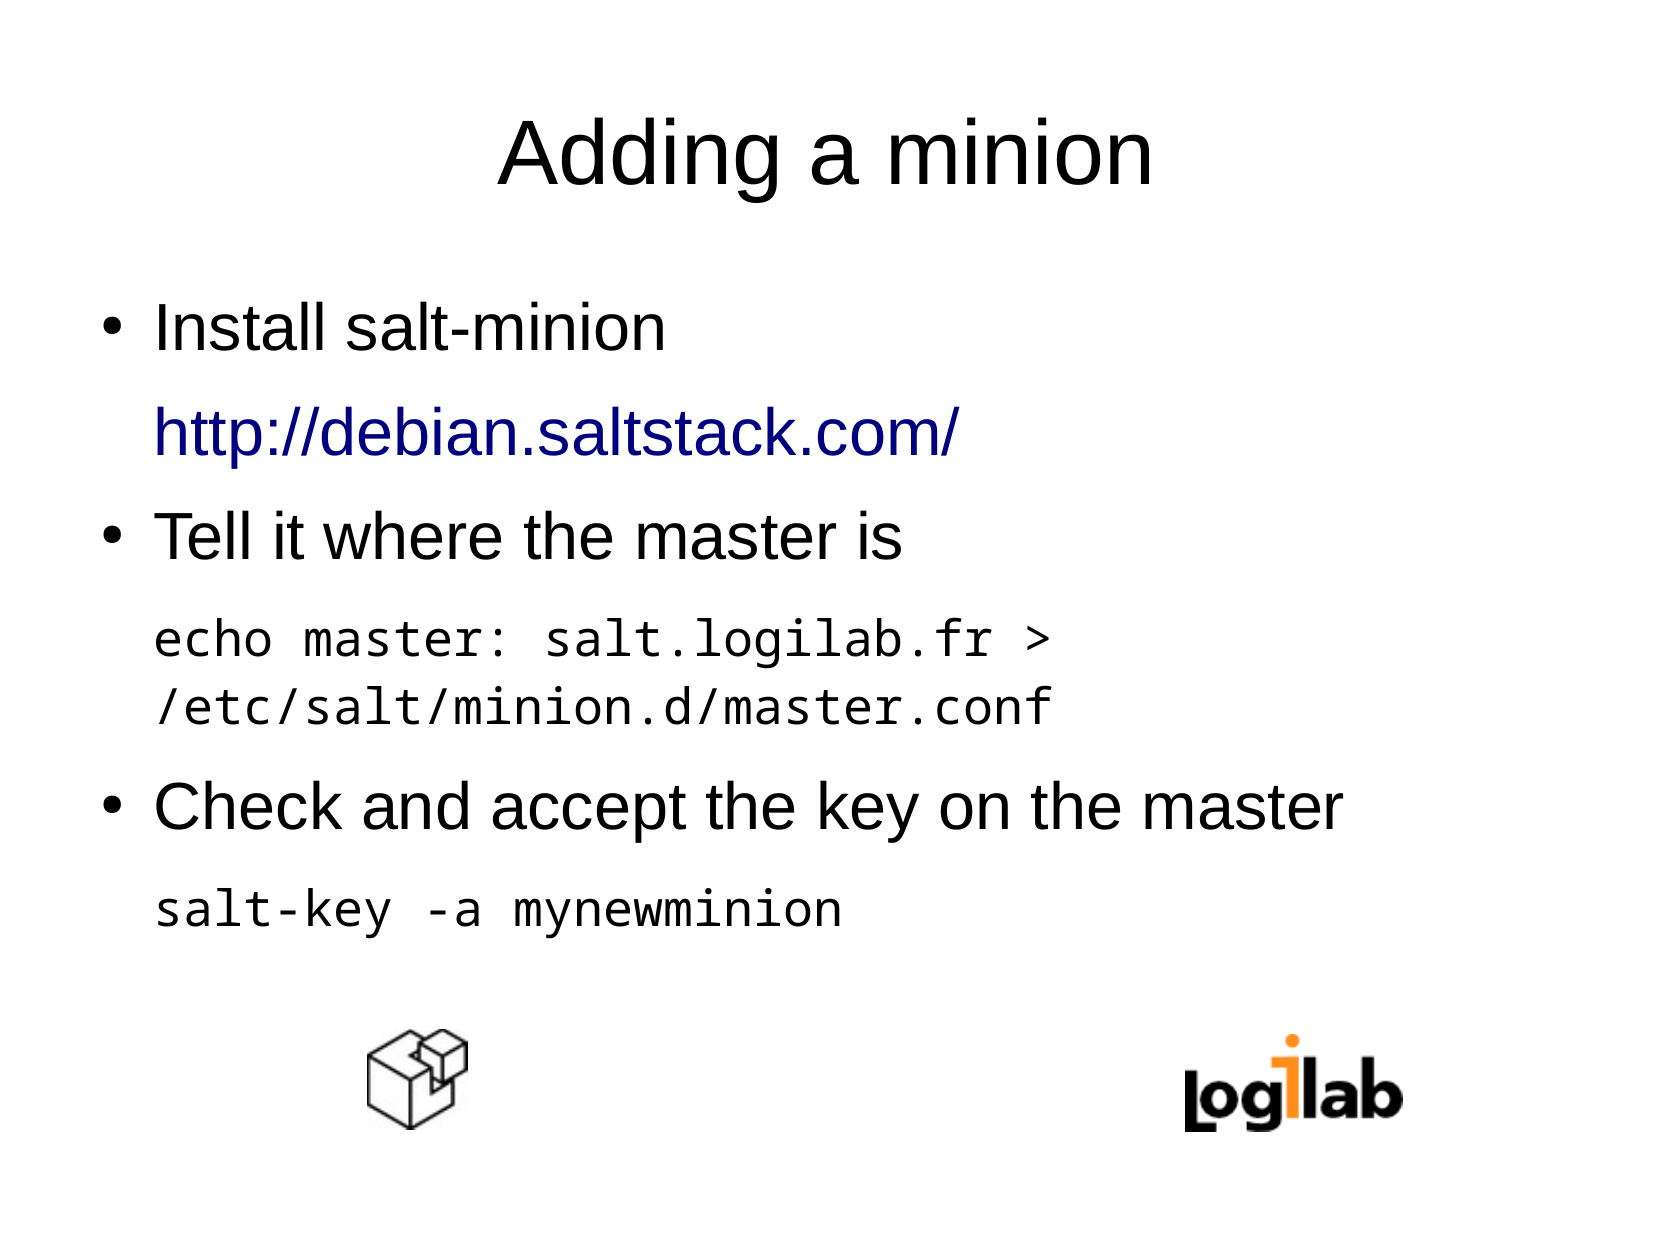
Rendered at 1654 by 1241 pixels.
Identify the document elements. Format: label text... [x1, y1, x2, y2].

list Install salt-minion http://debian.saltstack.com/ Tell it where the master is echo master: salt.logilab.fr > /etc/salt/minion.d/master.conf Check and accept the key on the master salt-key -a mynewminion [82, 290, 1571, 1010]
picture [1185, 1034, 1403, 1132]
picture [367, 1029, 468, 1130]
title Adding a minion [82, 49, 1571, 257]
